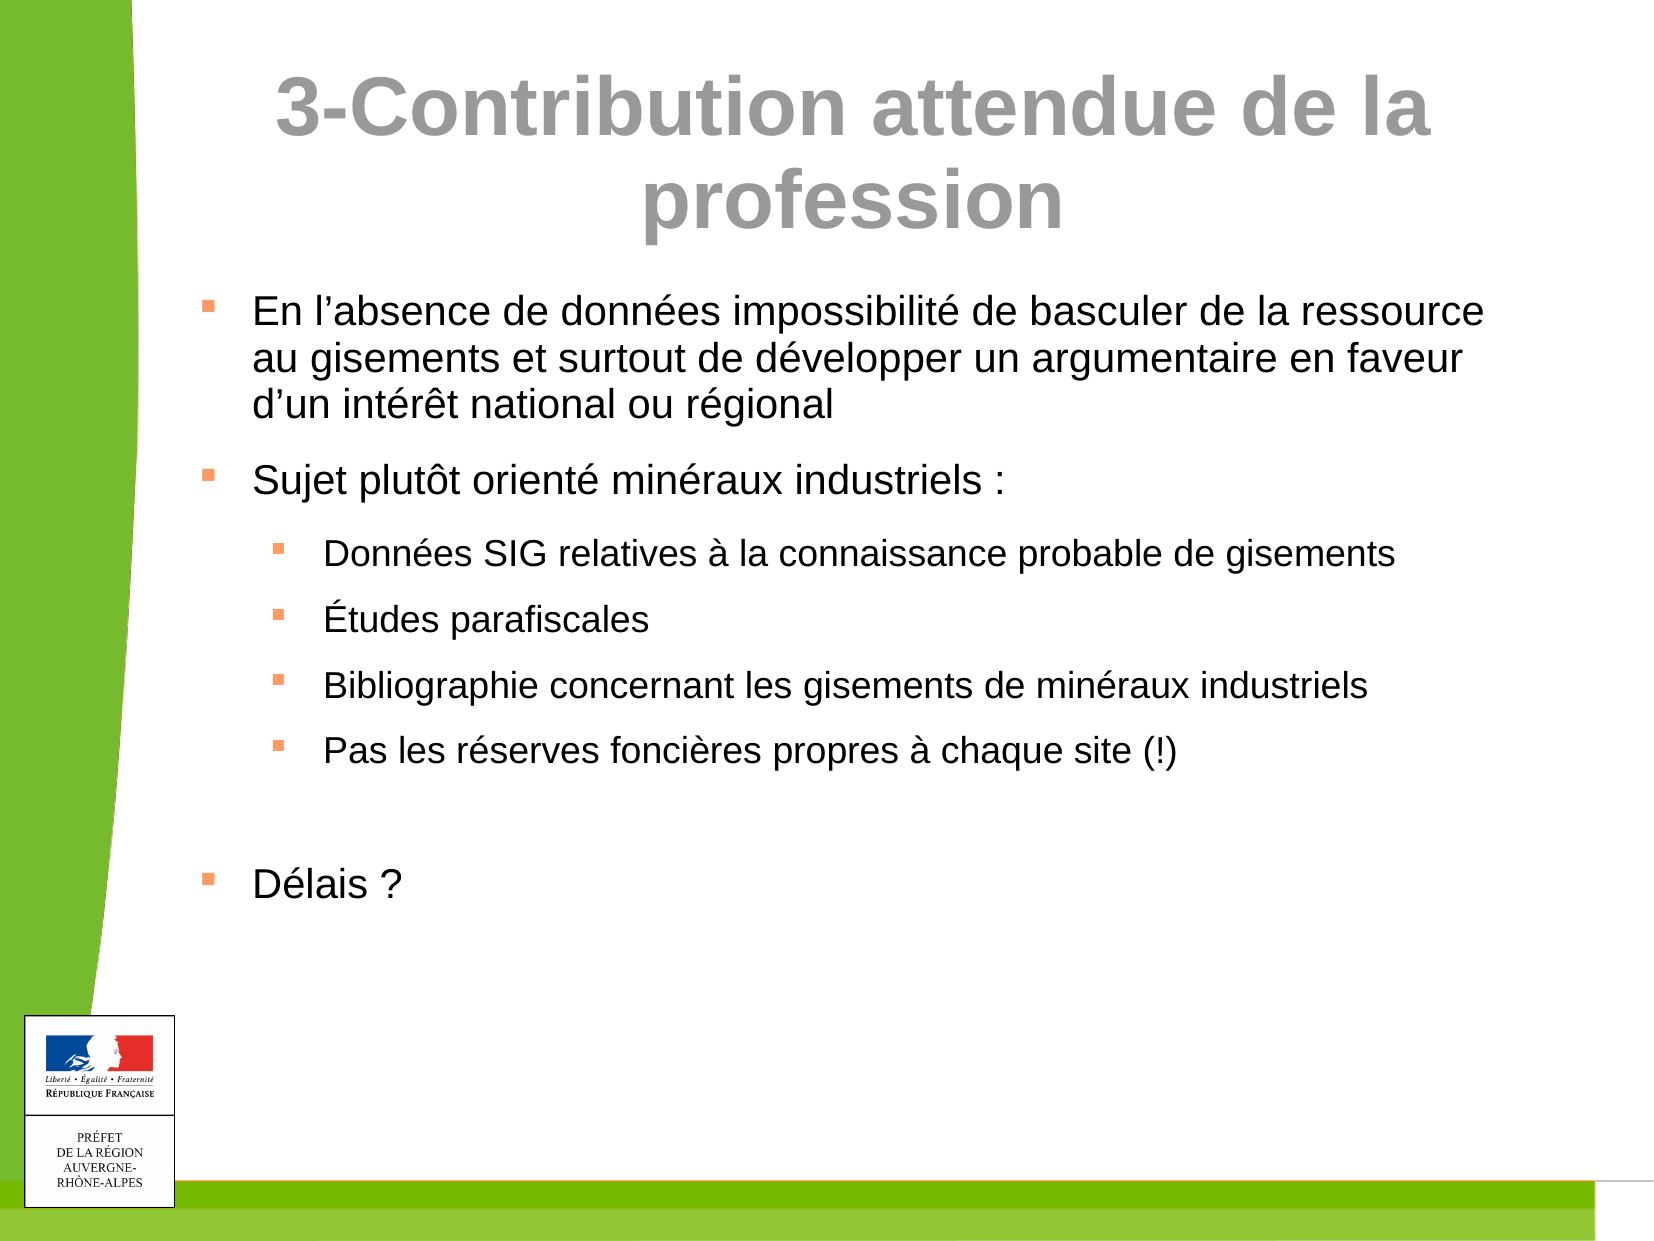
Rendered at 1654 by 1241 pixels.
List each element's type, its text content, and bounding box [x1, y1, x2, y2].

list En l’absence de données impossibilité de basculer de la ressource au gisements et surtout de développer un argumentaire en faveur d’un intérêt national ou régional Sujet plutôt orienté minéraux industriels : Données SIG relatives à la connaissance probable de gisements Études parafiscales Bibliographie concernant les gisements de minéraux industriels Pas les réserves foncières propres à chaque site (!) Délais ? [181, 288, 1511, 1210]
title 3-Contribution attendue de la profession [136, 56, 1571, 250]
picture [0, 0, 1654, 1241]
